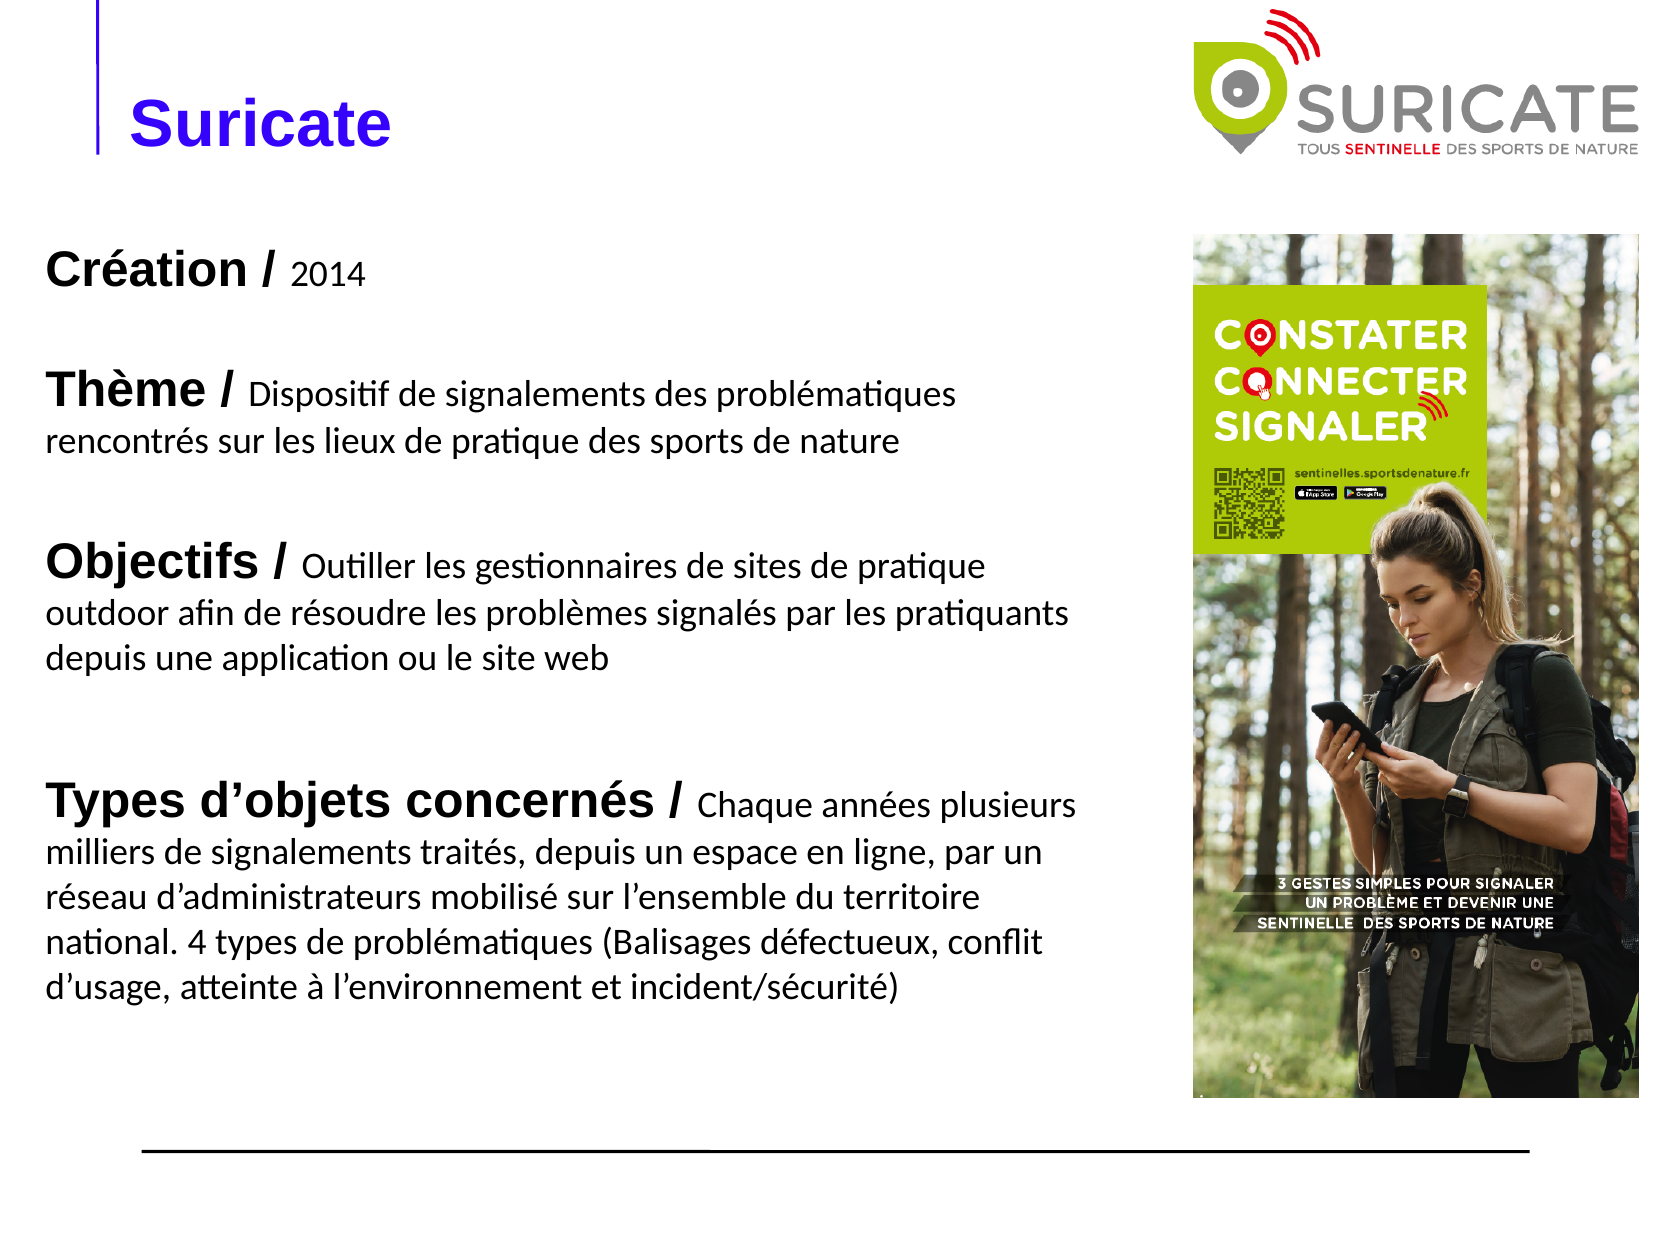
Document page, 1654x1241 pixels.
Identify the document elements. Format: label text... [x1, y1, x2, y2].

picture [1193, 234, 1639, 1098]
text_box Suricate [129, 11, 491, 160]
picture [1180, 0, 1652, 179]
list Création / 2014 Thème / Dispositif de signalements des problématiques rencontrés sur les lieux de pratique des sports de nature Objectifs / Outiller les gestionnaires de sites de pratique outdoor afin de résoudre les problèmes signalés par les pratiquants depuis une application ou le site web Types d’objets concernés / Chaque années plusieurs milliers de signalements traités, depuis un espace en ligne, par un réseau d’administrateurs mobilisé sur l’ensemble du territoire national. 4 types de problématiques (Balisages défectueux, conflit d’usage, atteinte à l’environnement et incident/sécurité) [45, 236, 1097, 1098]
